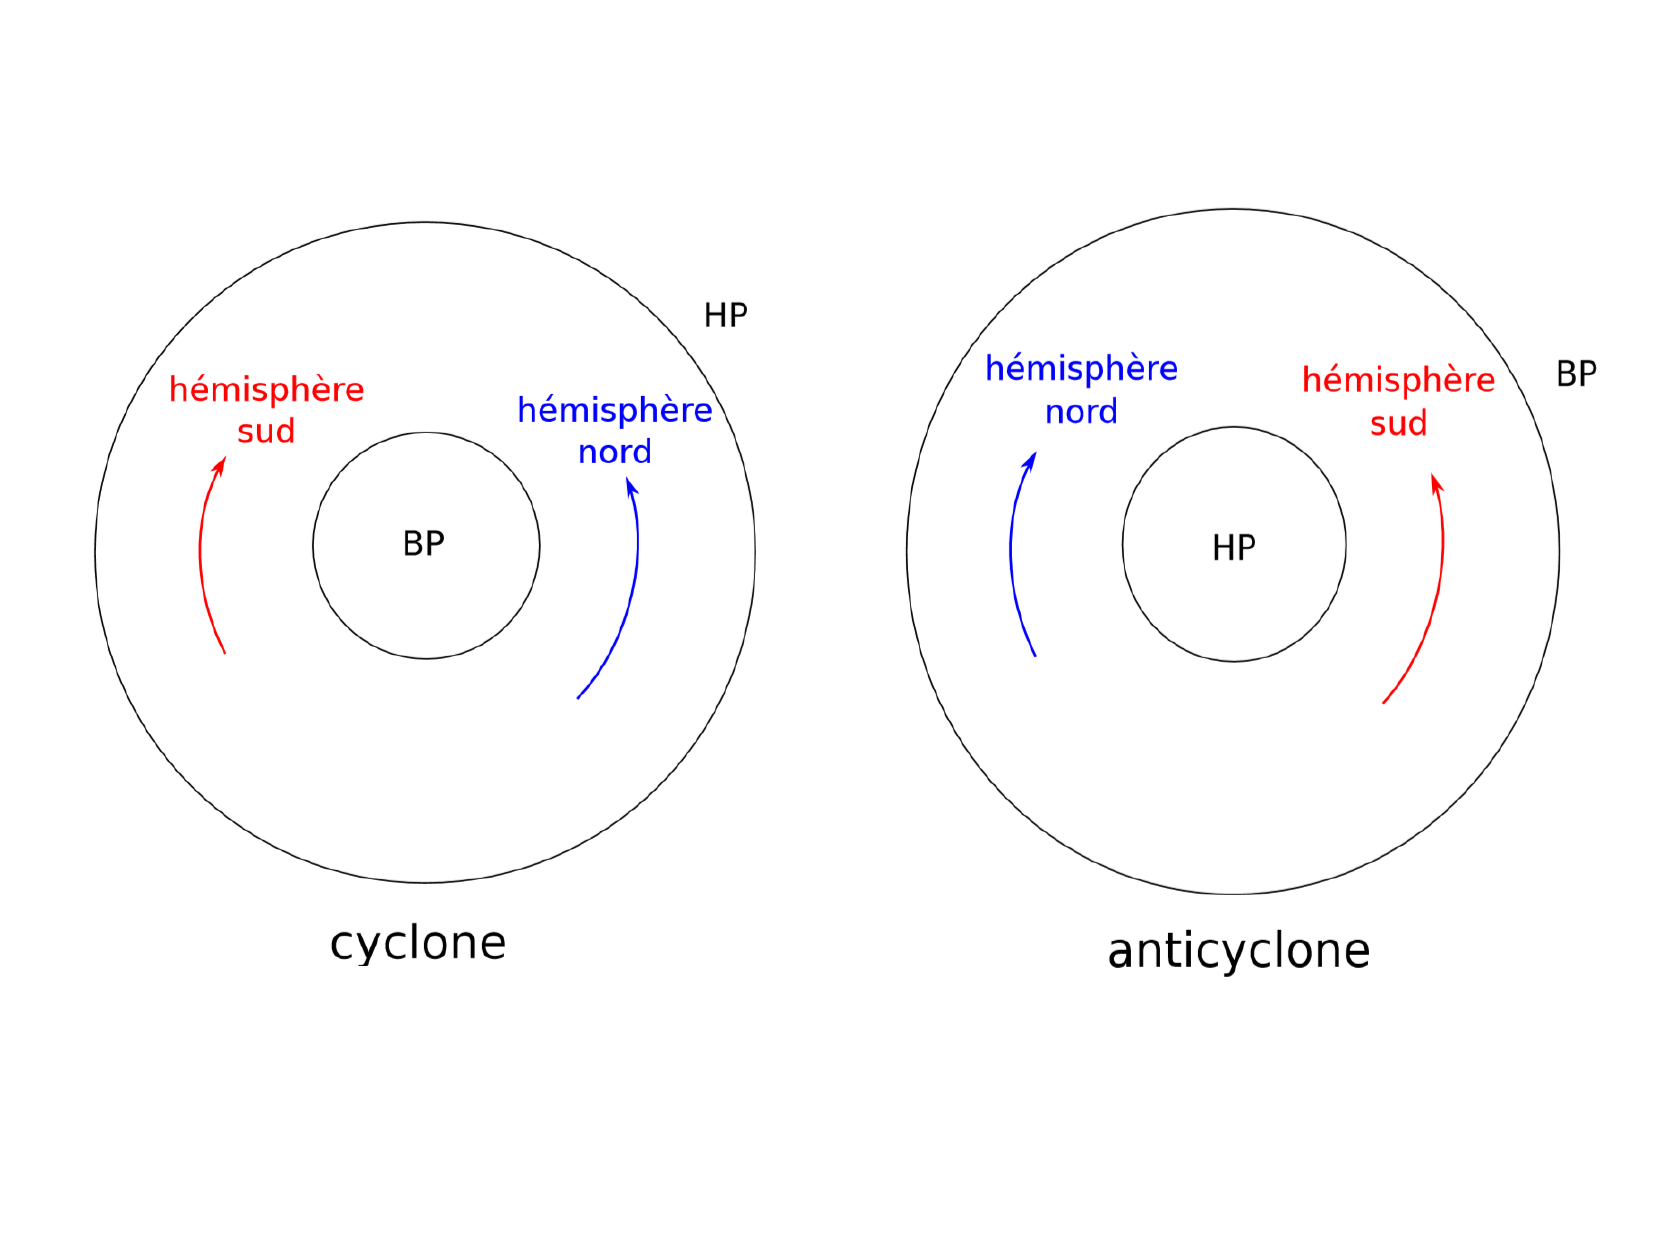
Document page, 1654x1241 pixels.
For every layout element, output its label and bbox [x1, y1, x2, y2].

picture [59, 200, 822, 966]
picture [868, 200, 1654, 989]
